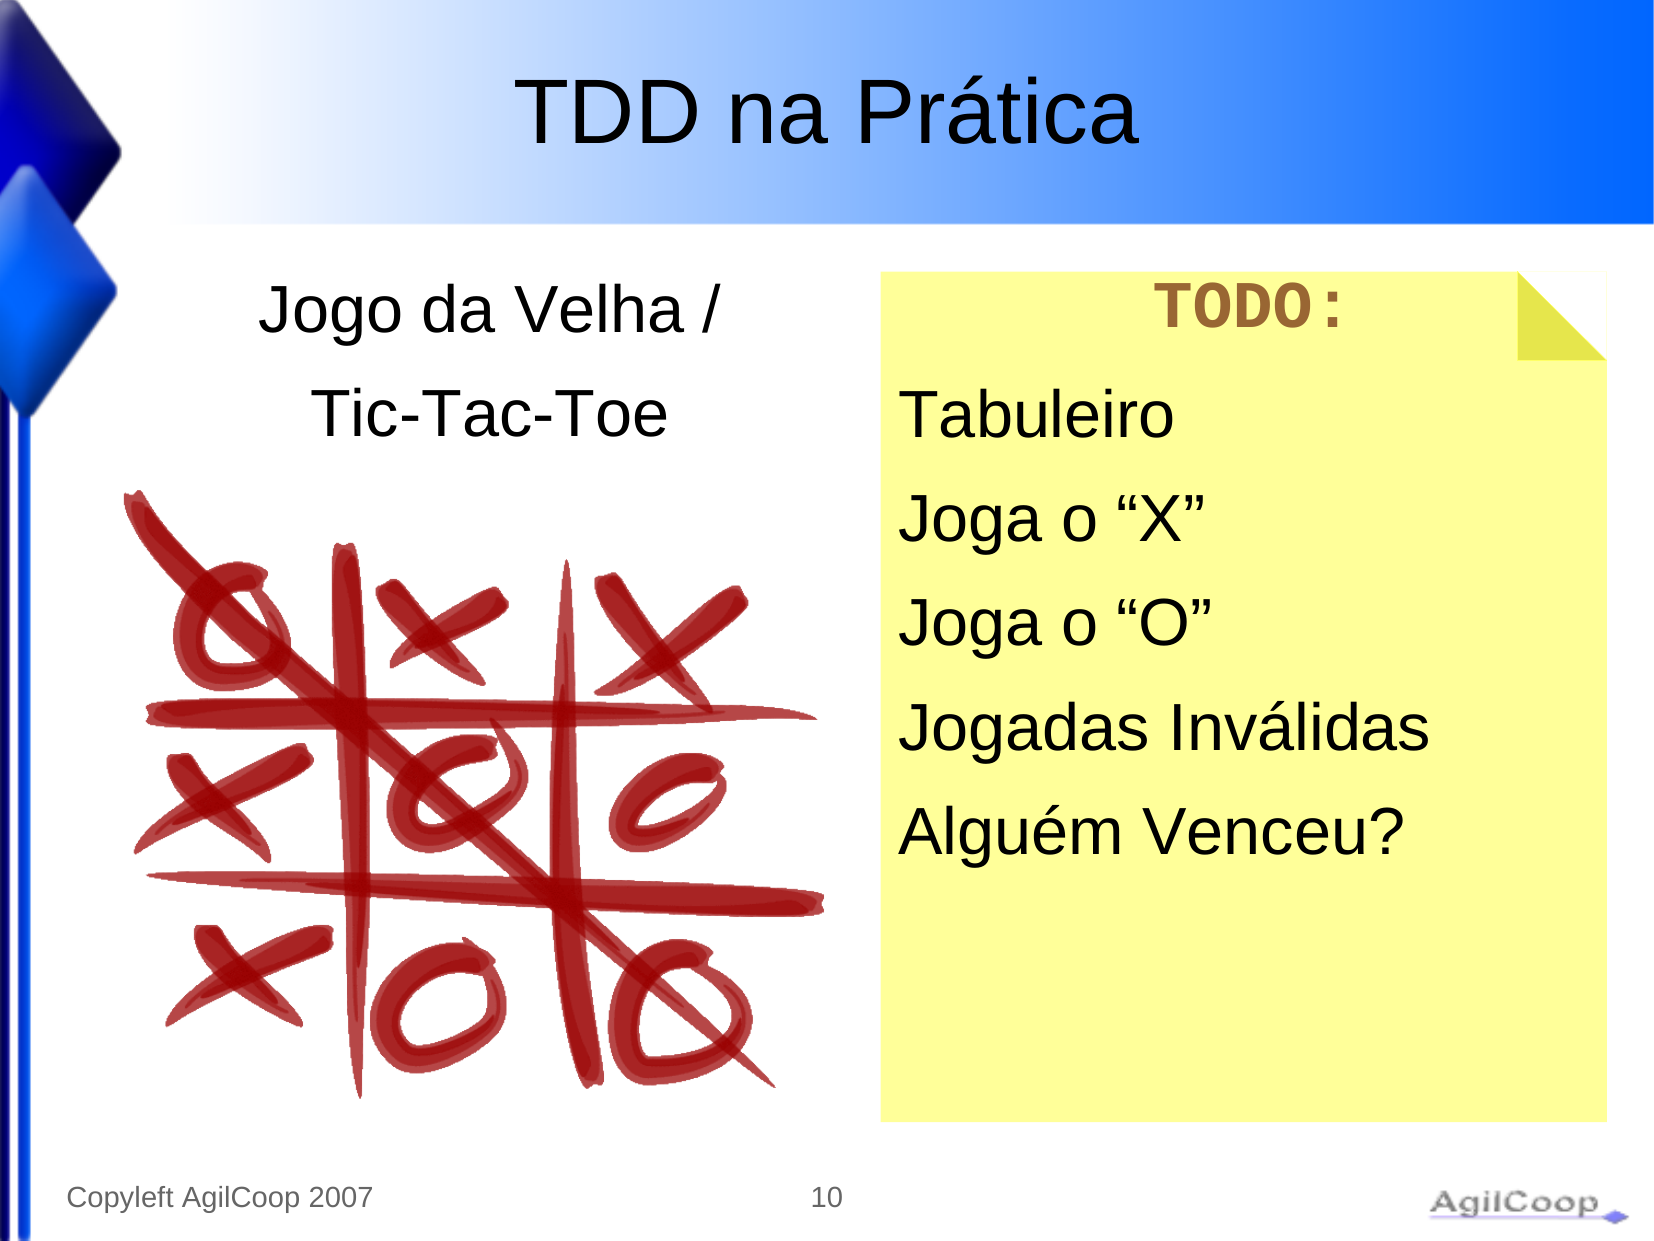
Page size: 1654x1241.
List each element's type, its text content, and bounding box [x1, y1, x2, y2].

list TODO: Tabuleiro Joga o “X” Joga o “O” Jogadas Inválidas Alguém Venceu? [880, 271, 1607, 1123]
picture [0, 0, 1654, 1241]
list Jogo da Velha / Tic-Tac-Toe [118, 271, 845, 466]
text_box [1517, 271, 1607, 361]
title TDD na Prática [82, 8, 1571, 216]
